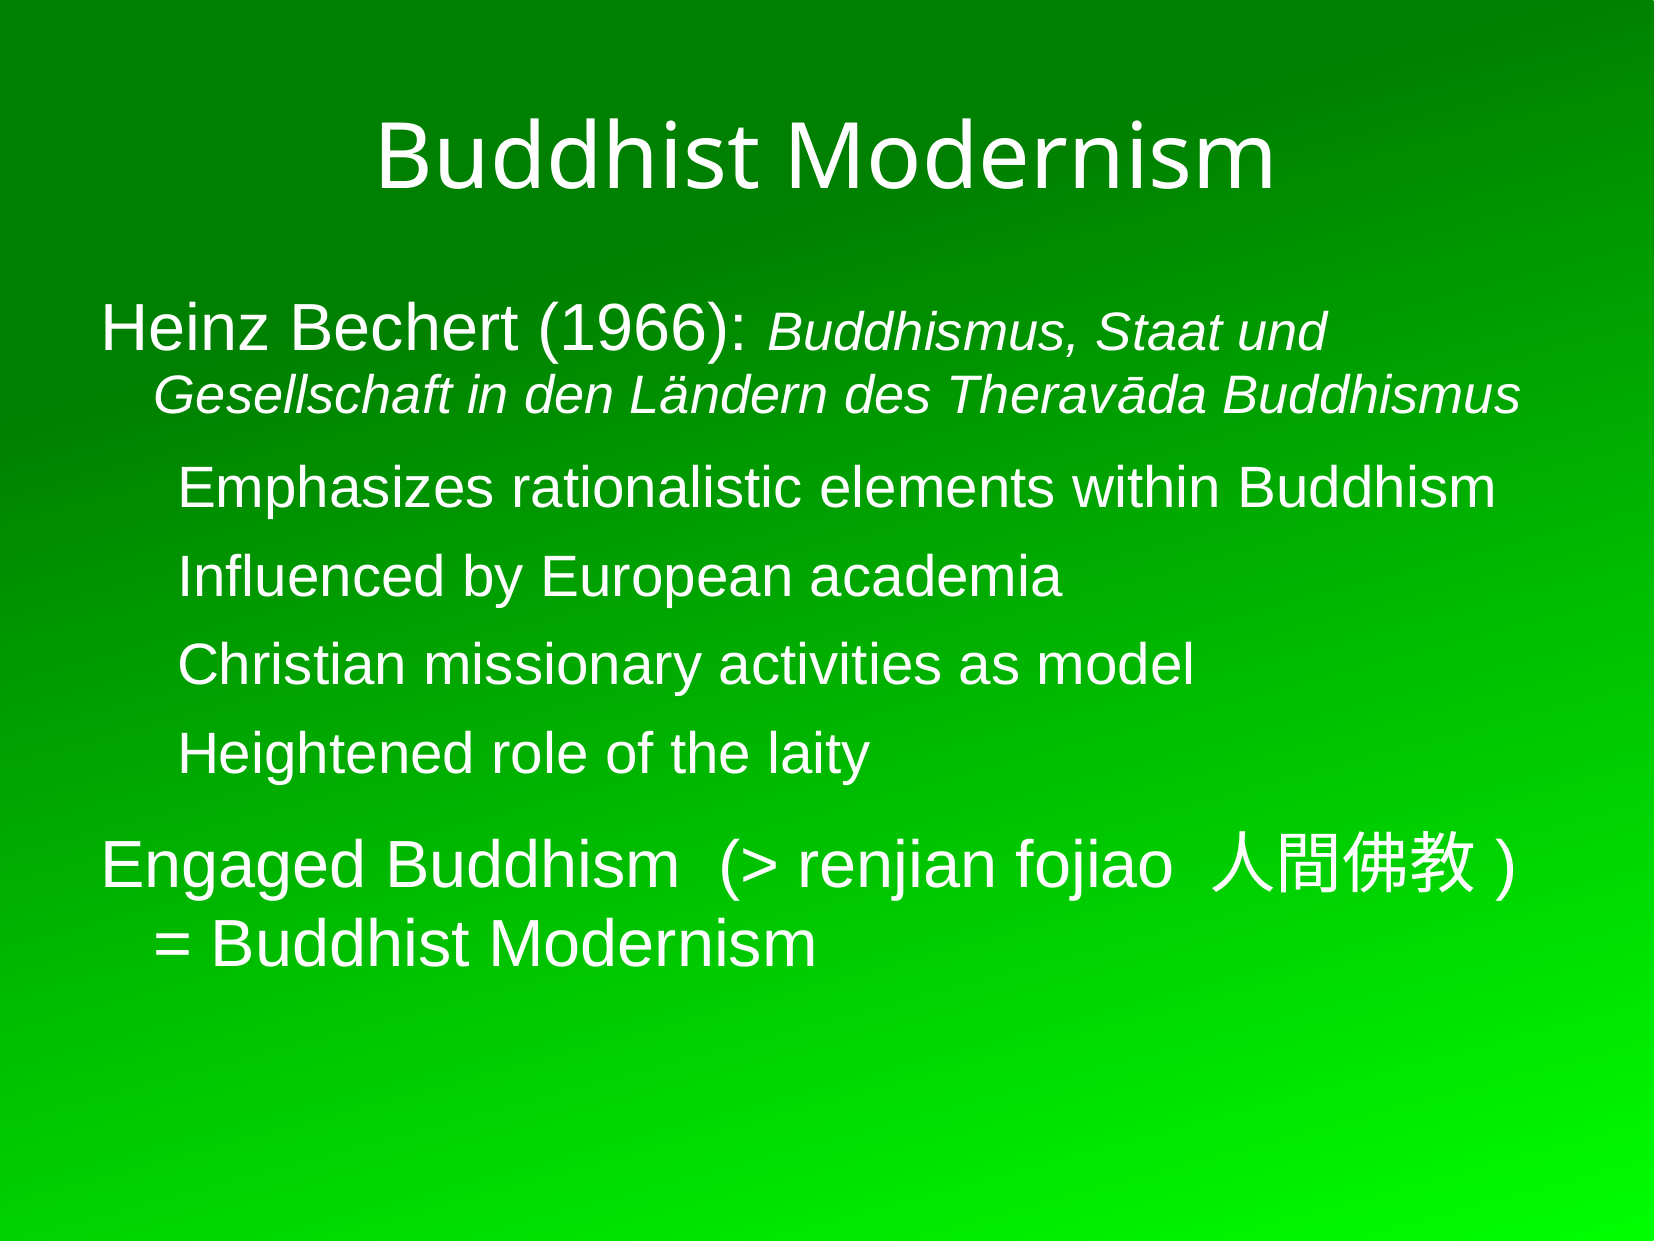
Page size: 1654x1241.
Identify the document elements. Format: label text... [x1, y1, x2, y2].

list Heinz Bechert (1966): Buddhismus, Staat und Gesellschaft in den Ländern des Theravāda Buddhismus Emphasizes rationalistic elements within Buddhism Influenced by European academia Christian missionary activities as model Heightened role of the laity Engaged Buddhism (> renjian fojiao 人間佛教) = Buddhist Modernism [82, 290, 1571, 1094]
title Buddhist Modernism [82, 56, 1571, 250]
